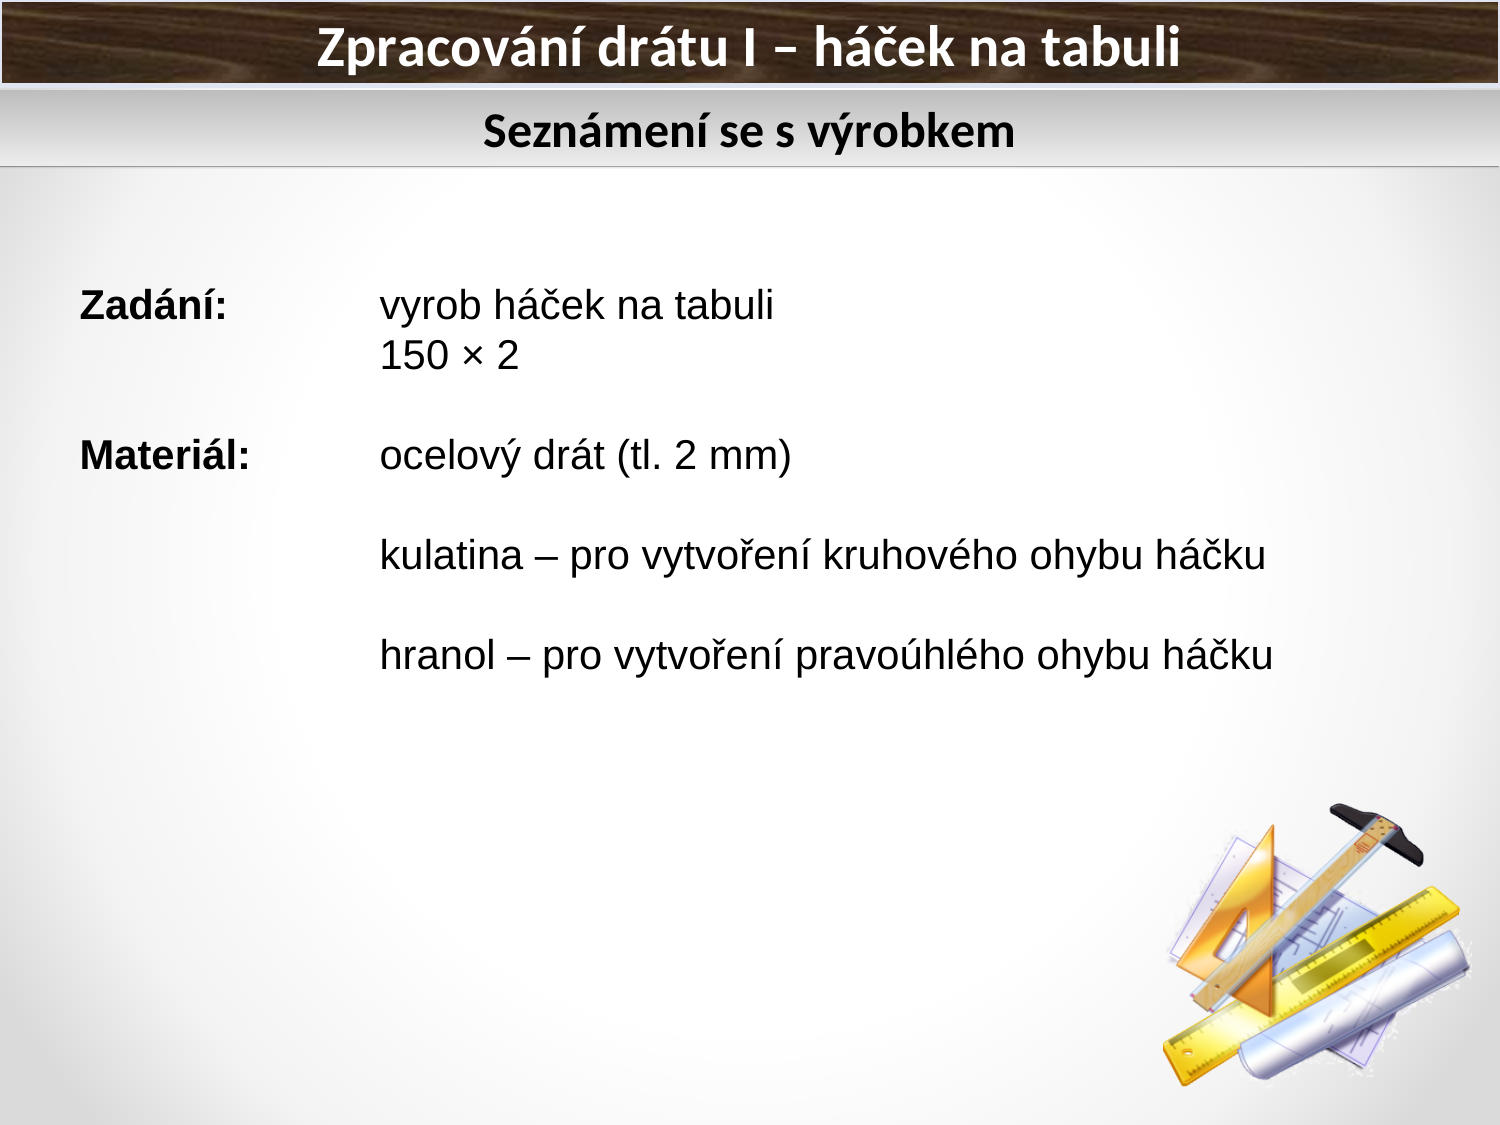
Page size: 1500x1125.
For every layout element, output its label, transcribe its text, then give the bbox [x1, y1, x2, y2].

picture [0, 166, 1500, 1125]
picture [0, 86, 1500, 90]
text_box Seznámení se s výrobkem [0, 90, 1500, 166]
text_box Zadání: vyrob háček na tabuli 150 × 2 Materiál: ocelový drát (tl. 2 mm) kulatina – pro vytvoření kruhového ohybu háčku hranol – pro vytvoření pravoúhlého ohybu háčku [64, 270, 1447, 686]
text_box Zpracování drátu I – háček na tabuli [0, 0, 1500, 86]
